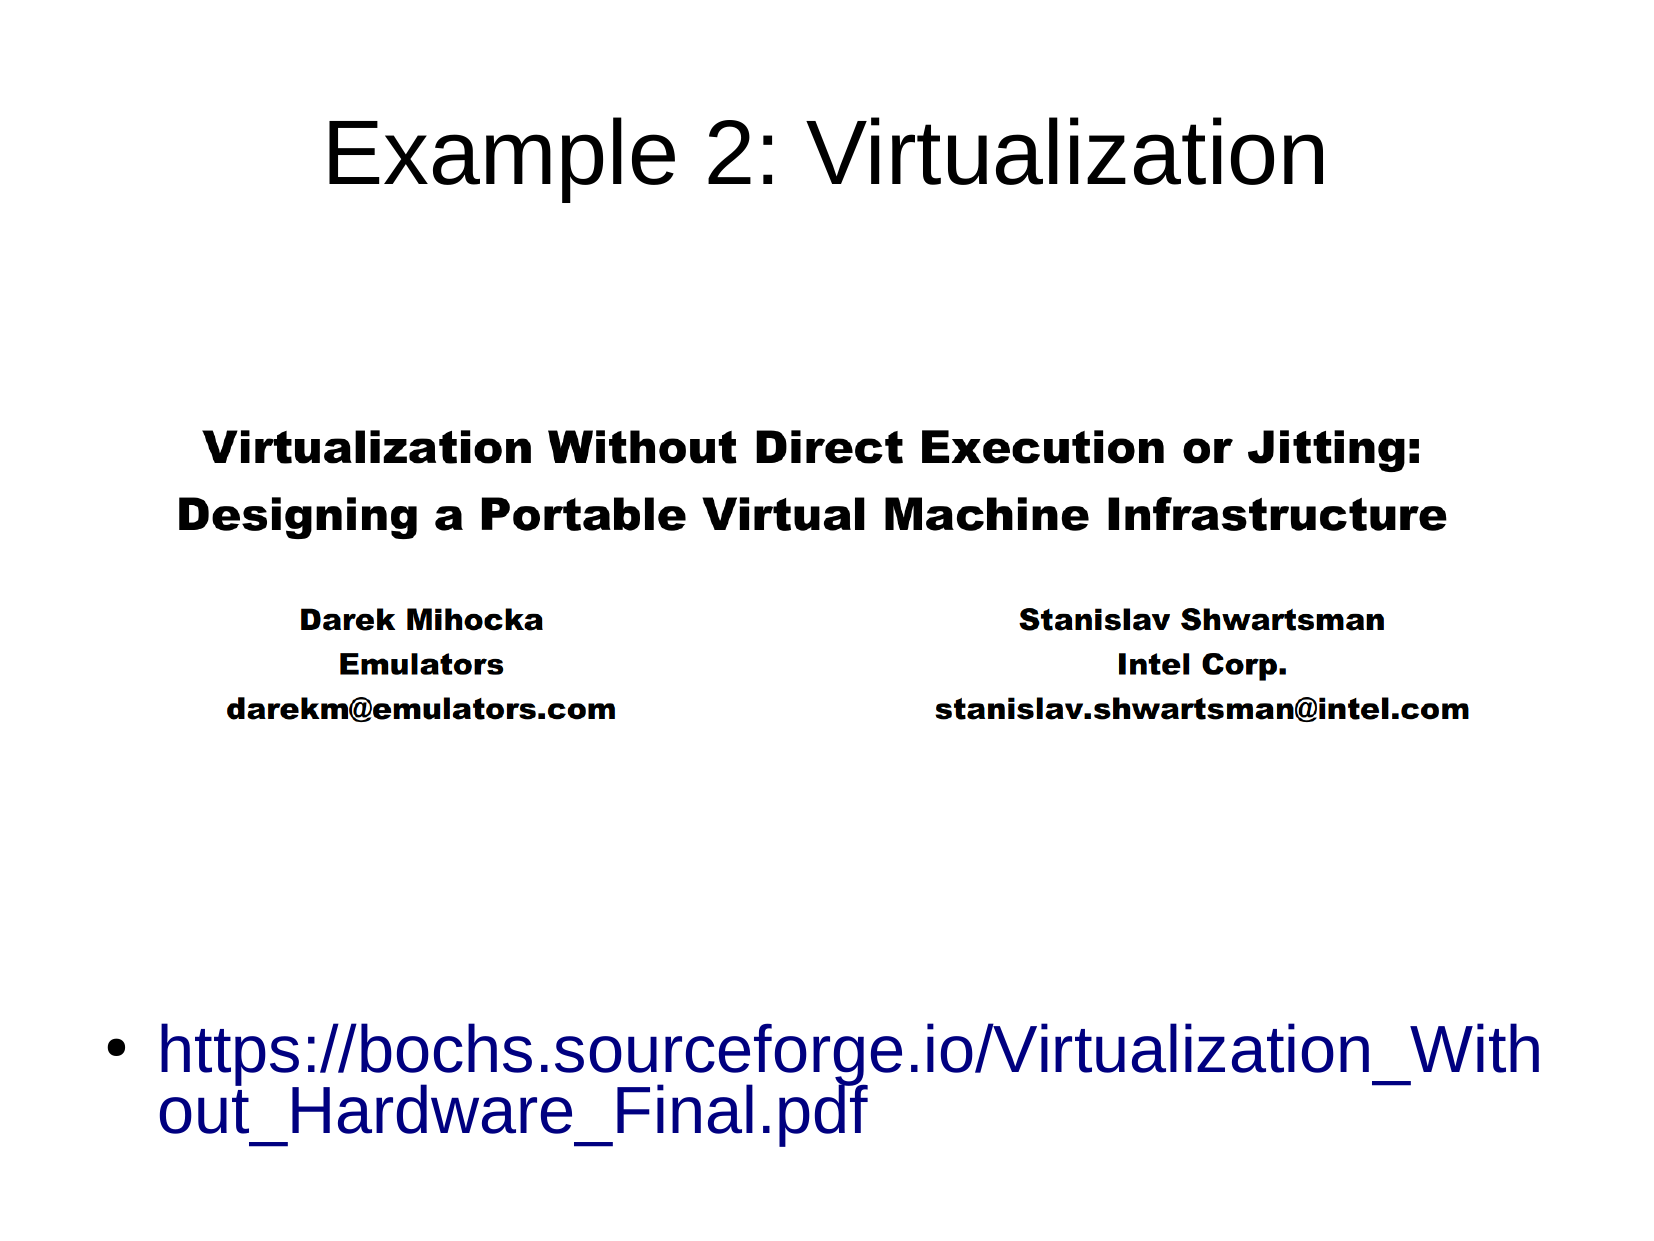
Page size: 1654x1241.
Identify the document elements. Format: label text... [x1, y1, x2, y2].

title Example 2: Virtualization [82, 49, 1571, 257]
picture [112, 342, 1514, 751]
list https://bochs.sourceforge.io/Virtualization_Without_Hardware_Final.pdf [86, 1012, 1576, 1160]
